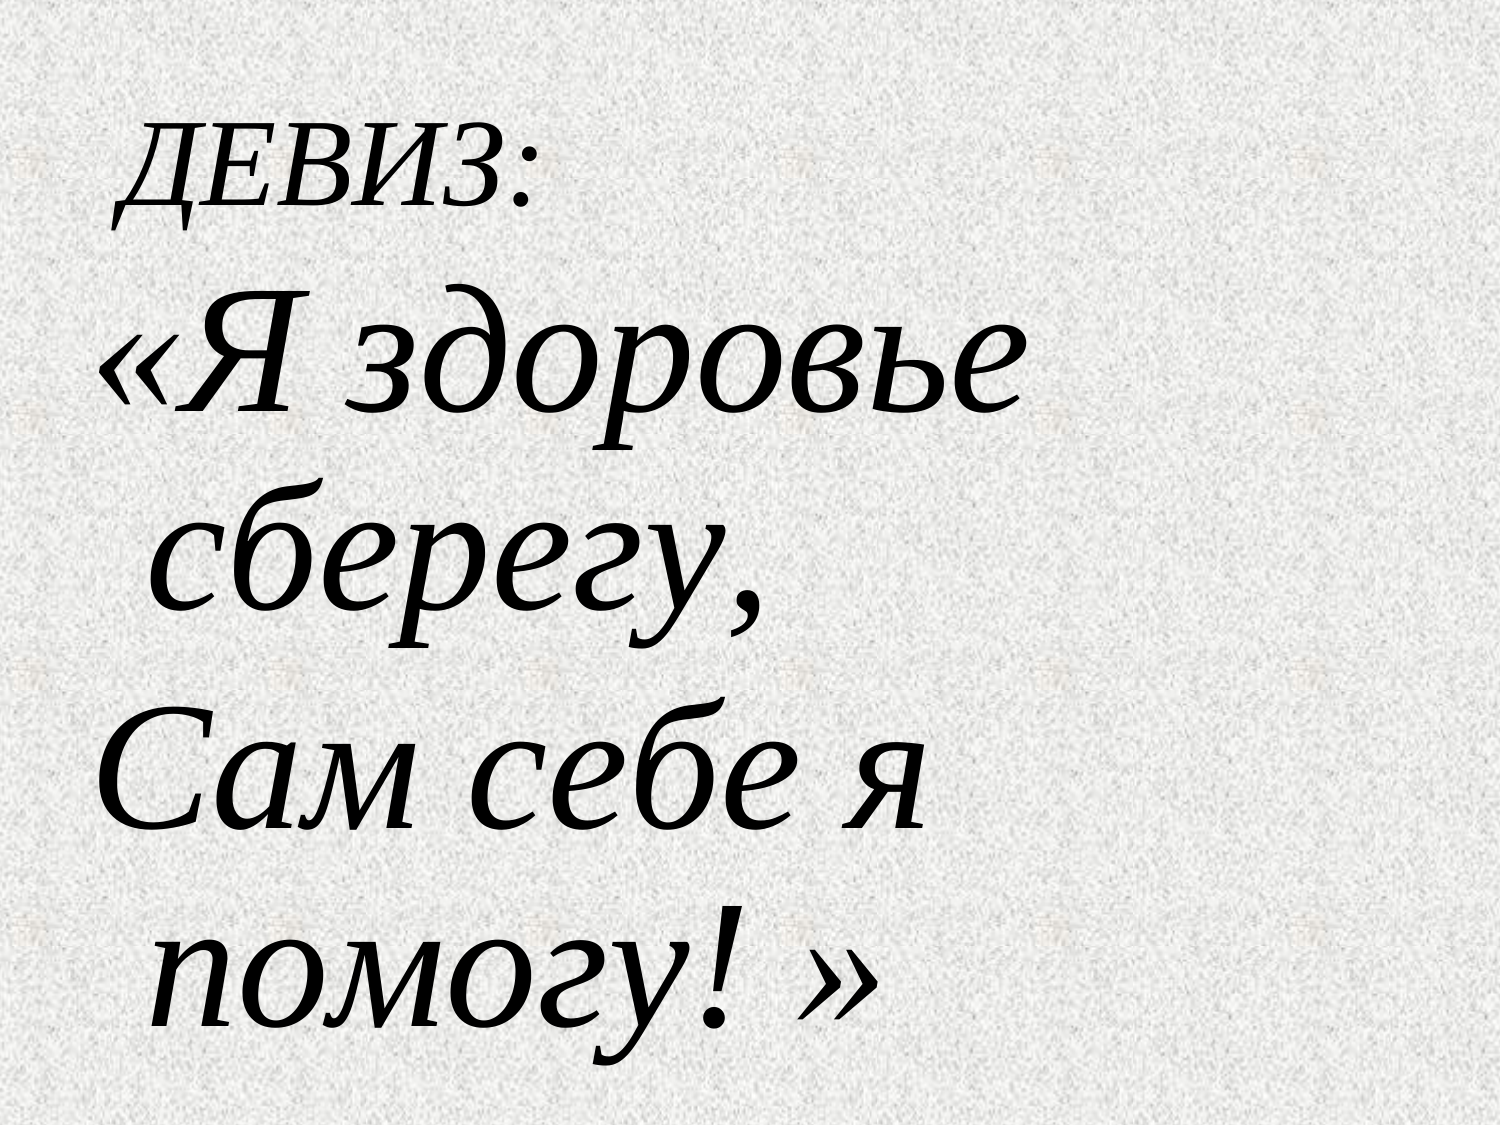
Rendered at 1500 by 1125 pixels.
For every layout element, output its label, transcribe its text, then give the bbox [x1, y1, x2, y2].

picture [0, 0, 1500, 1125]
text_box ДЕВИЗ: «Я здоровье сберегу, Сам себе я помогу! » [75, 90, 1426, 1029]
